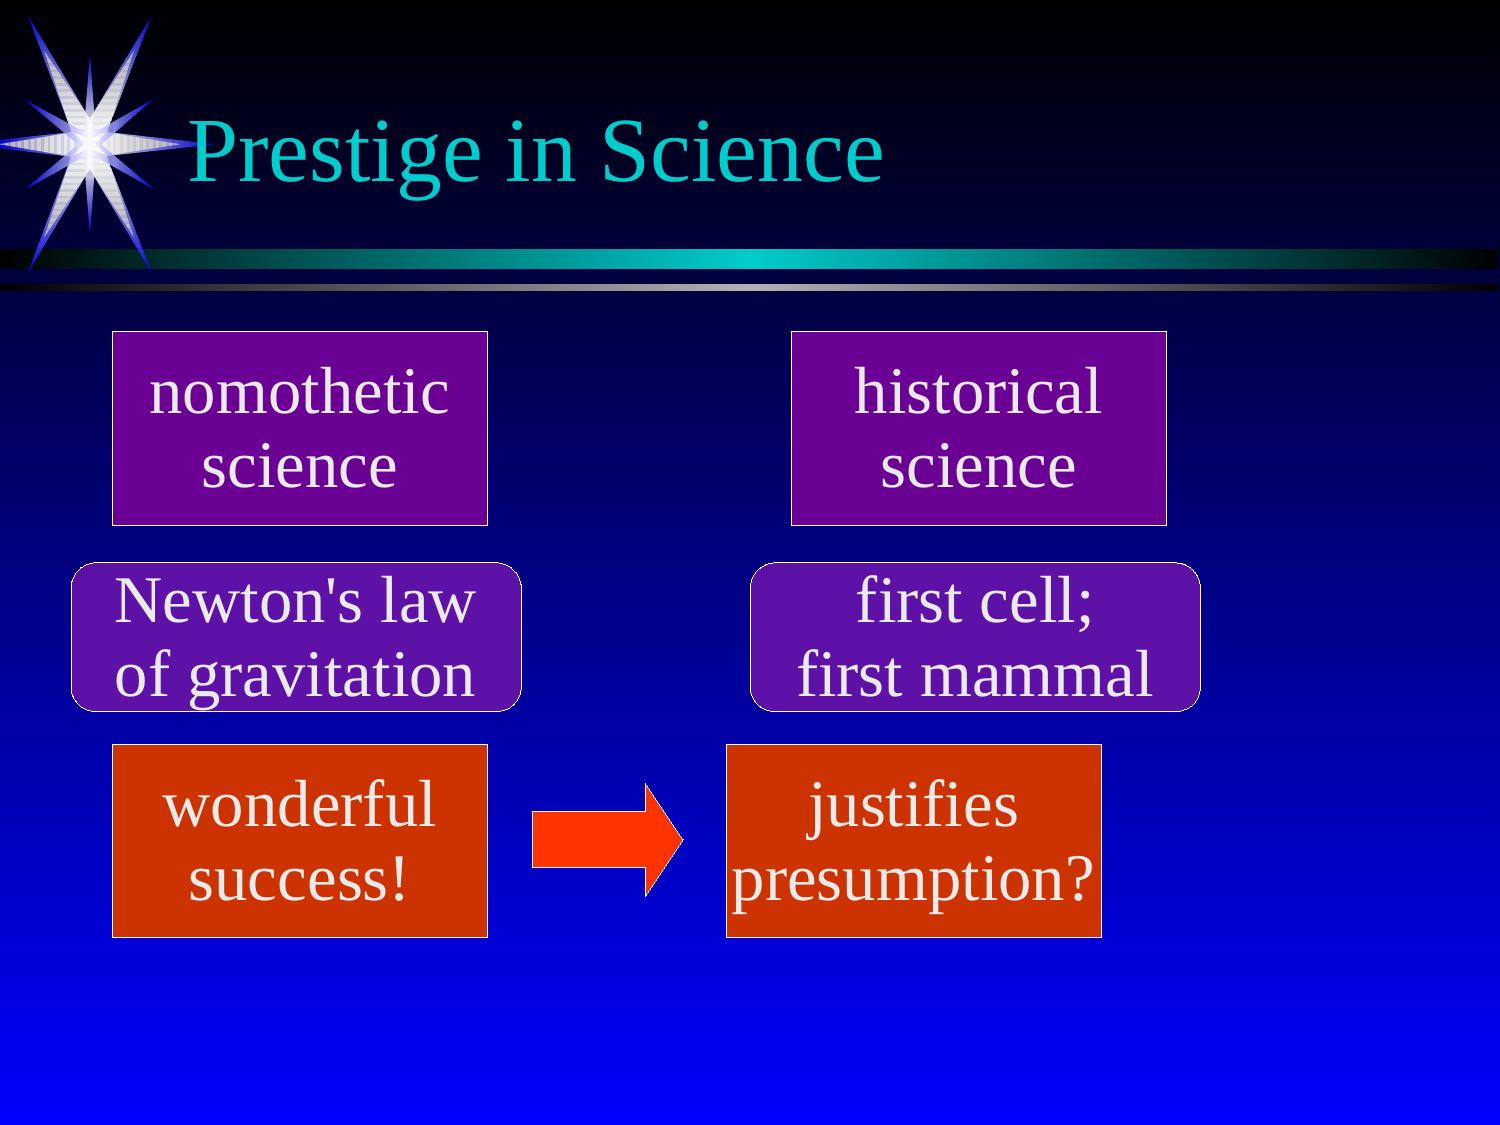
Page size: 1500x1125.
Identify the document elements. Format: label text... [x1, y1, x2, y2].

text_box nomothetic science [112, 331, 488, 526]
title Prestige in Science [187, 56, 1463, 244]
text_box [532, 783, 684, 897]
text_box Newton's law of gravitation [71, 562, 522, 712]
text_box justifies presumption? [726, 744, 1102, 938]
text_box first cell; first mammal [750, 562, 1201, 712]
text_box historical science [791, 331, 1167, 526]
text_box wonderful success! [112, 744, 488, 938]
